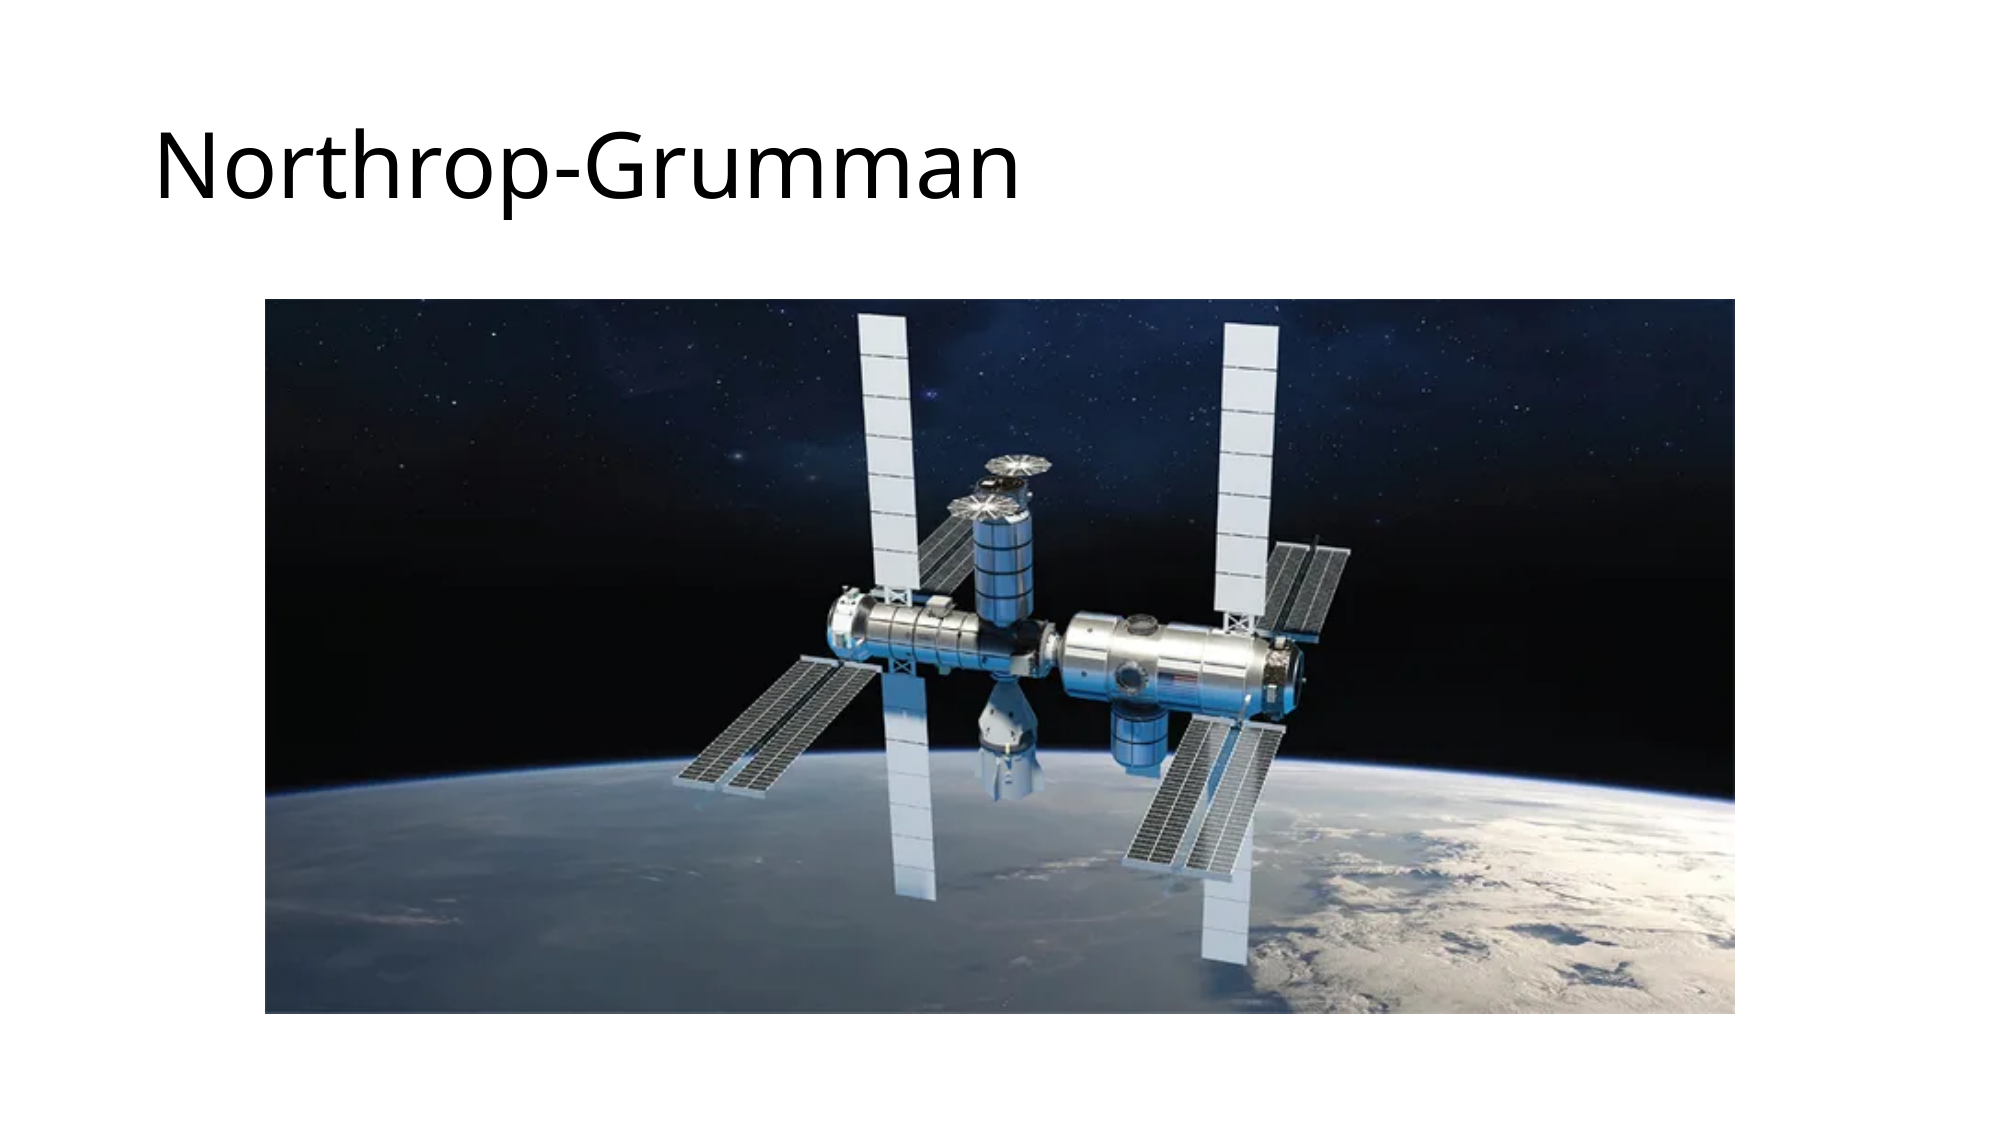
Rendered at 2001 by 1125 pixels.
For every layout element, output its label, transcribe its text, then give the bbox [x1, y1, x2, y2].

title Northrop-Grumman [137, 59, 1863, 278]
picture [265, 299, 1735, 1014]
